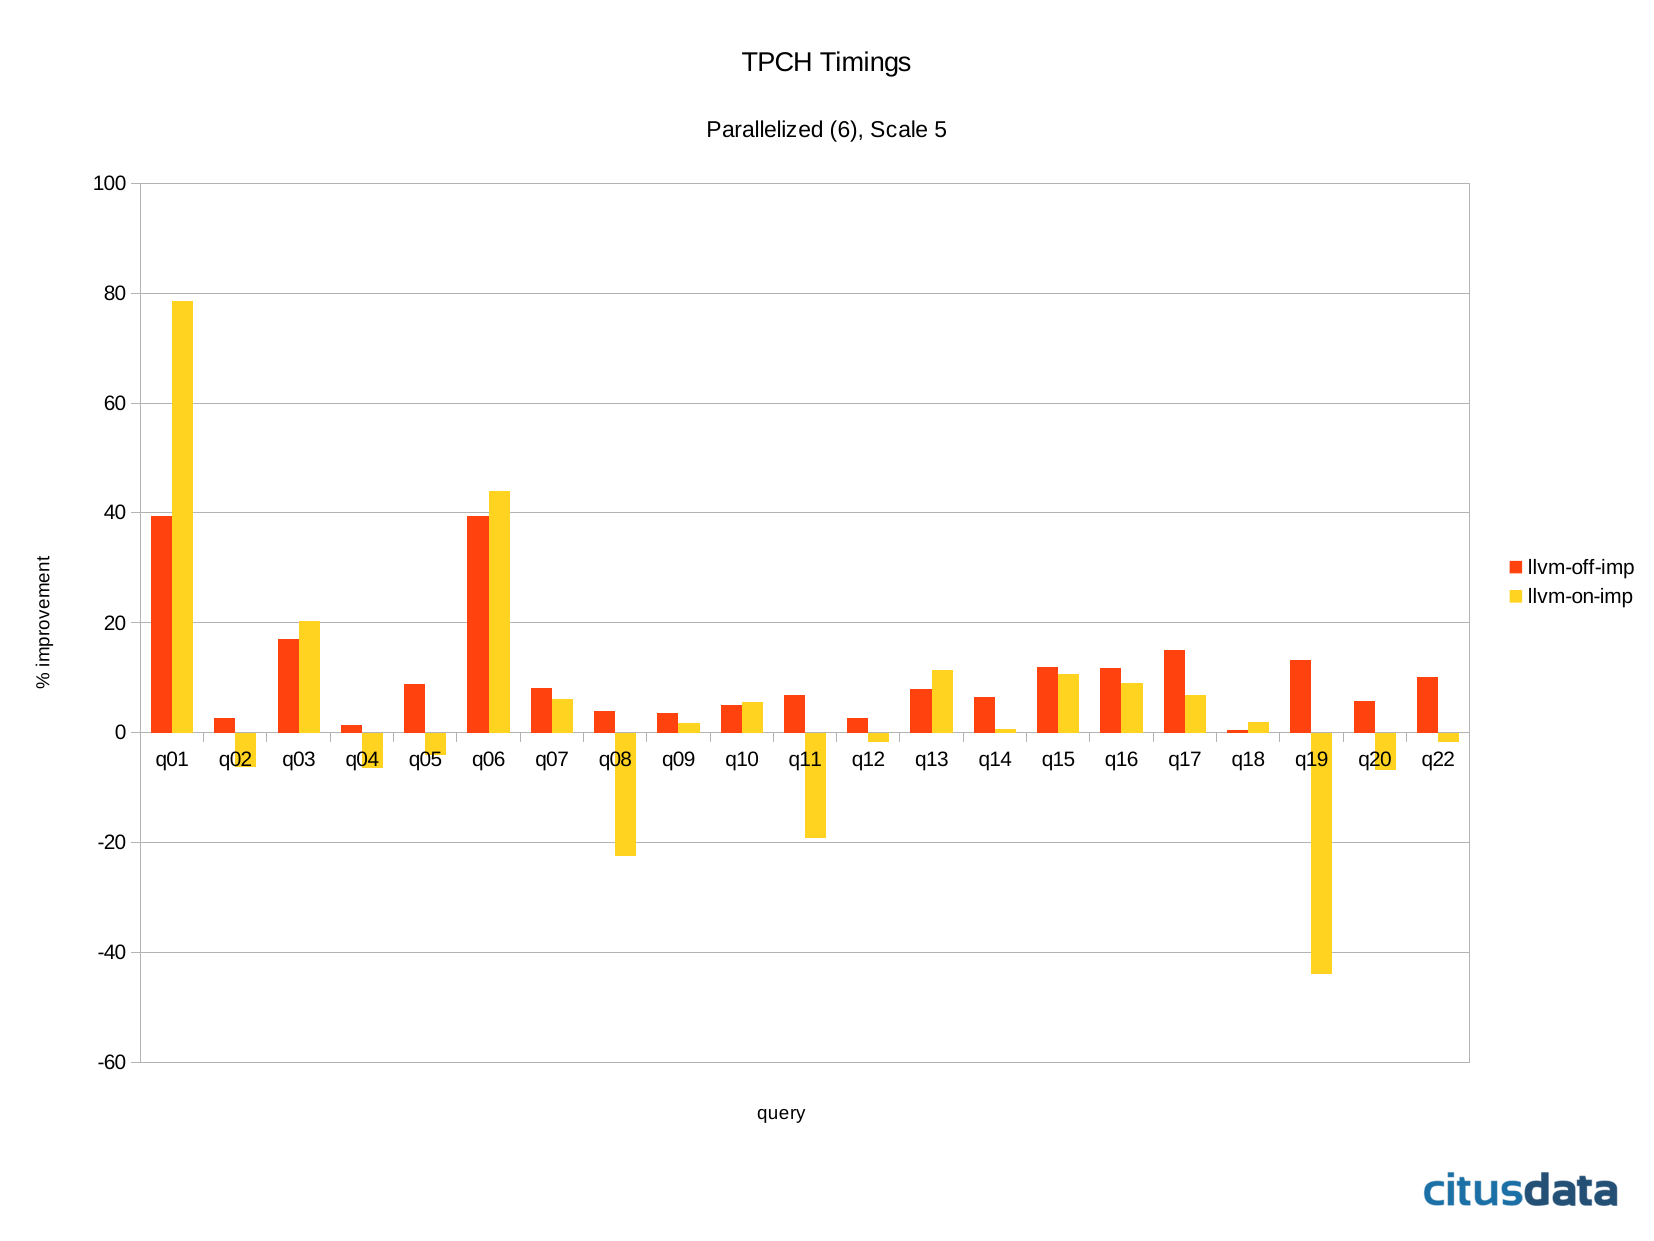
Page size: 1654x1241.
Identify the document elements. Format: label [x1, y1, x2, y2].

chart [0, 8, 1654, 1156]
picture [1420, 1167, 1622, 1209]
